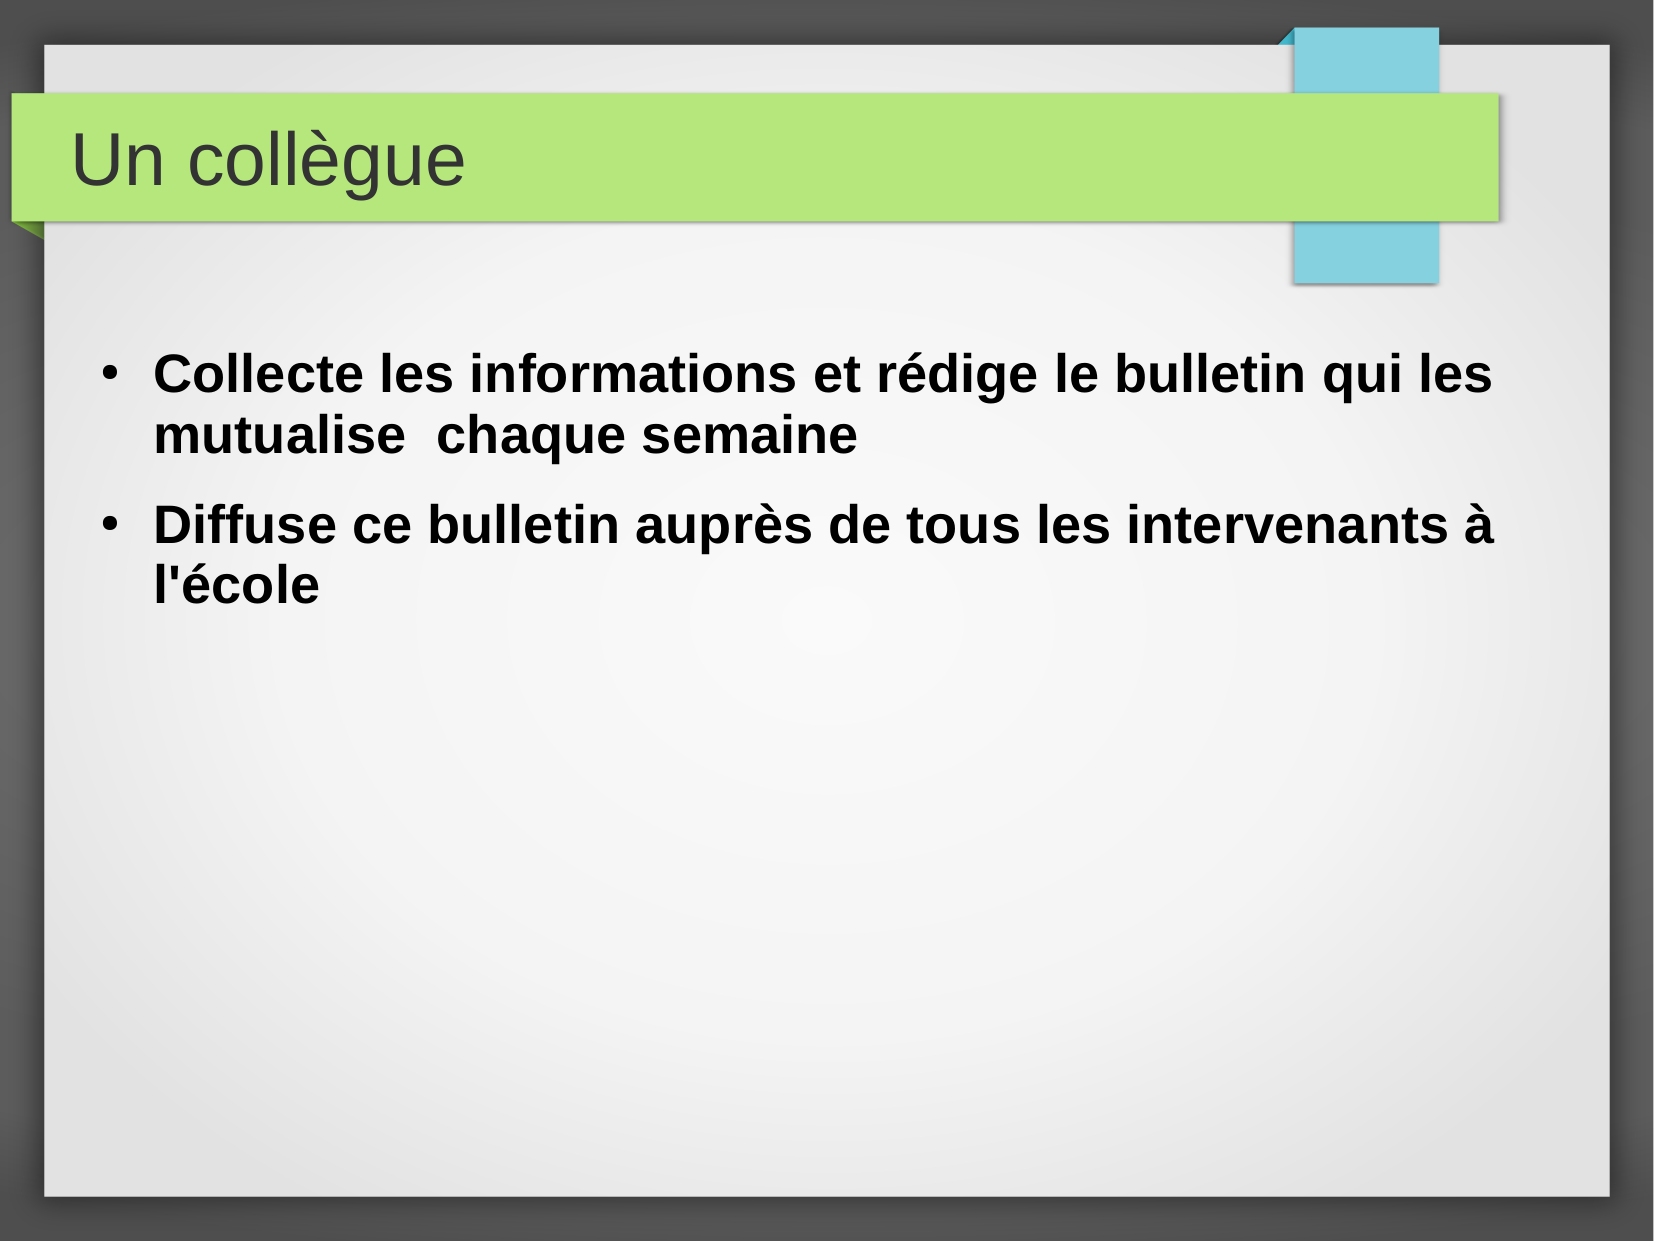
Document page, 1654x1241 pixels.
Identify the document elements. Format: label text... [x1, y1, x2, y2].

picture [0, 0, 1654, 1241]
list Collecte les informations et rédige le bulletin qui les mutualise chaque semaine Diffuse ce bulletin auprès de tous les intervenants à l'école [82, 343, 1538, 1063]
title Un collègue [70, 106, 1229, 213]
